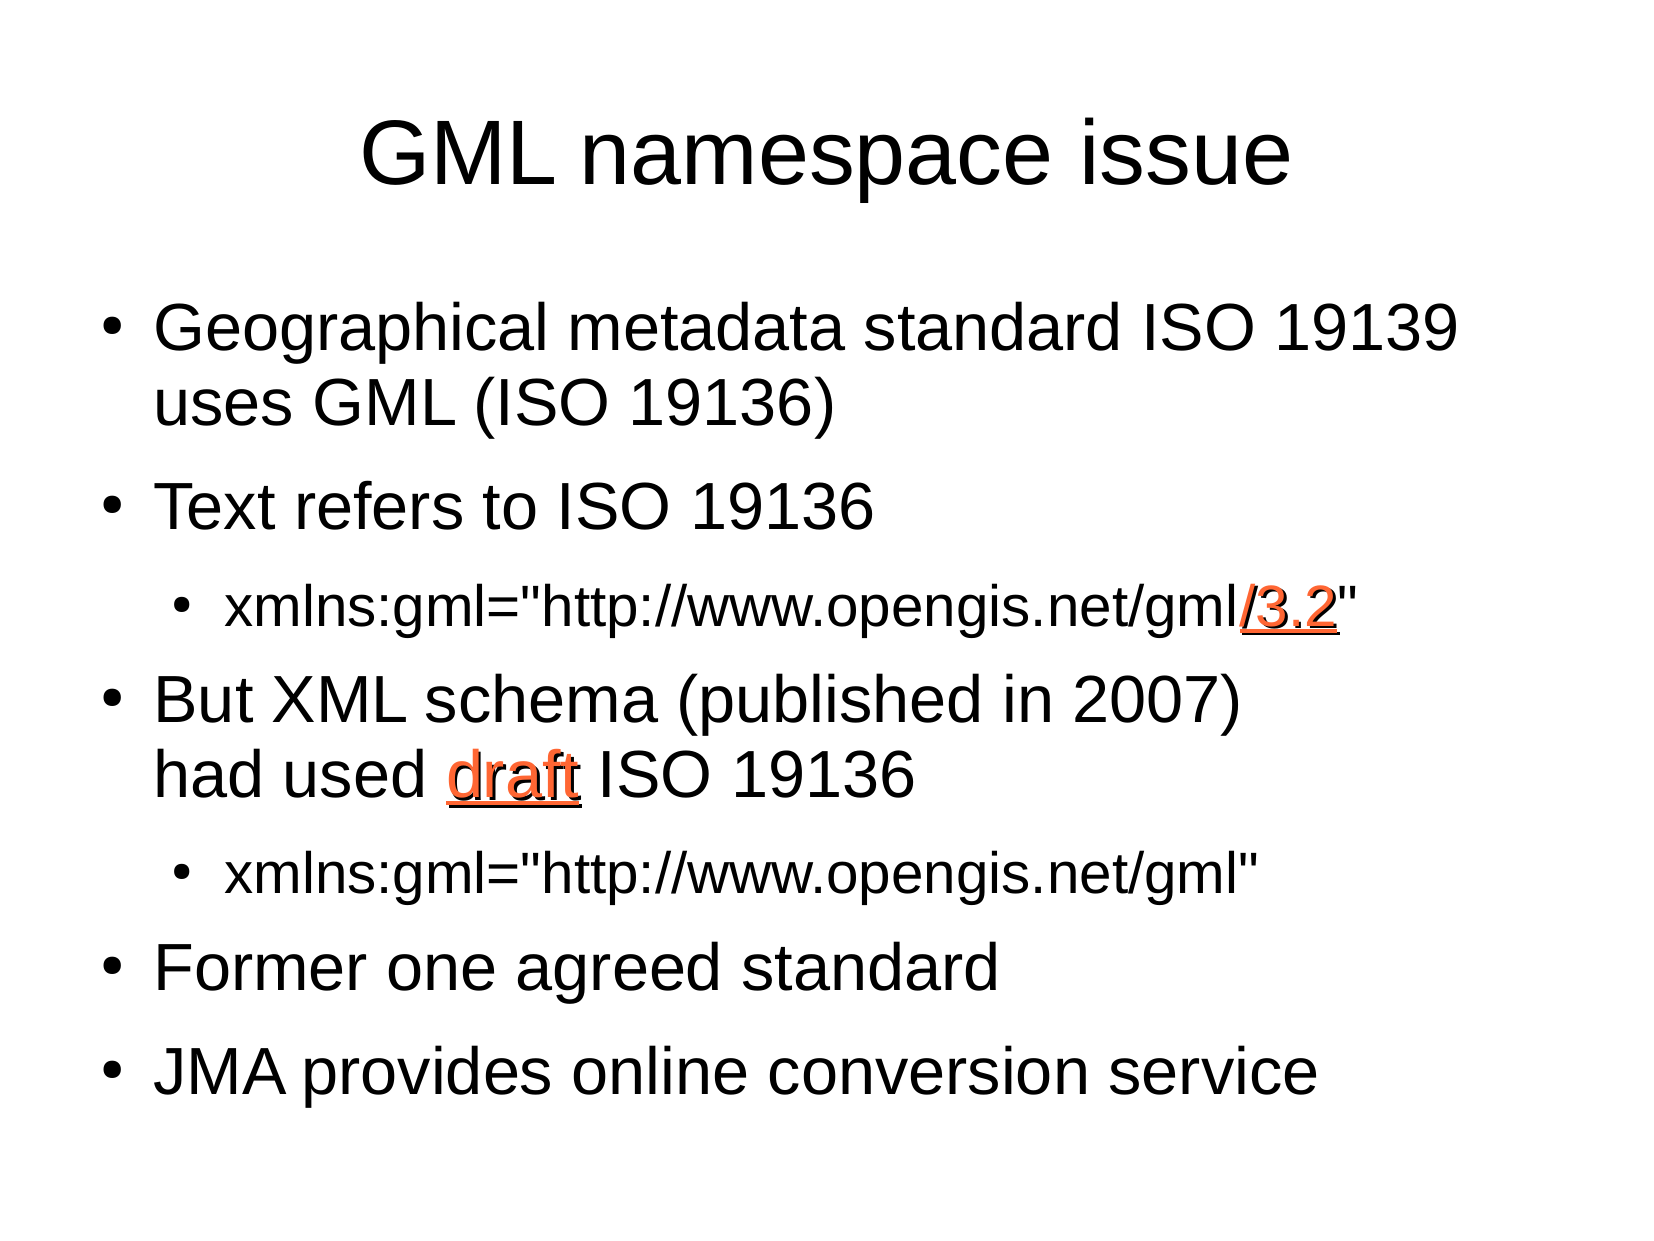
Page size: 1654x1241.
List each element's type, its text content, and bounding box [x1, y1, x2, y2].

title GML namespace issue [82, 56, 1571, 250]
list Geographical metadata standard ISO 19139 uses GML (ISO 19136) Text refers to ISO 19136 xmlns:gml="http://www.opengis.net/gml/3.2" But XML schema (published in 2007) had used draft ISO 19136 xmlns:gml="http://www.opengis.net/gml" Former one agreed standard JMA provides online conversion service [82, 290, 1571, 1109]
